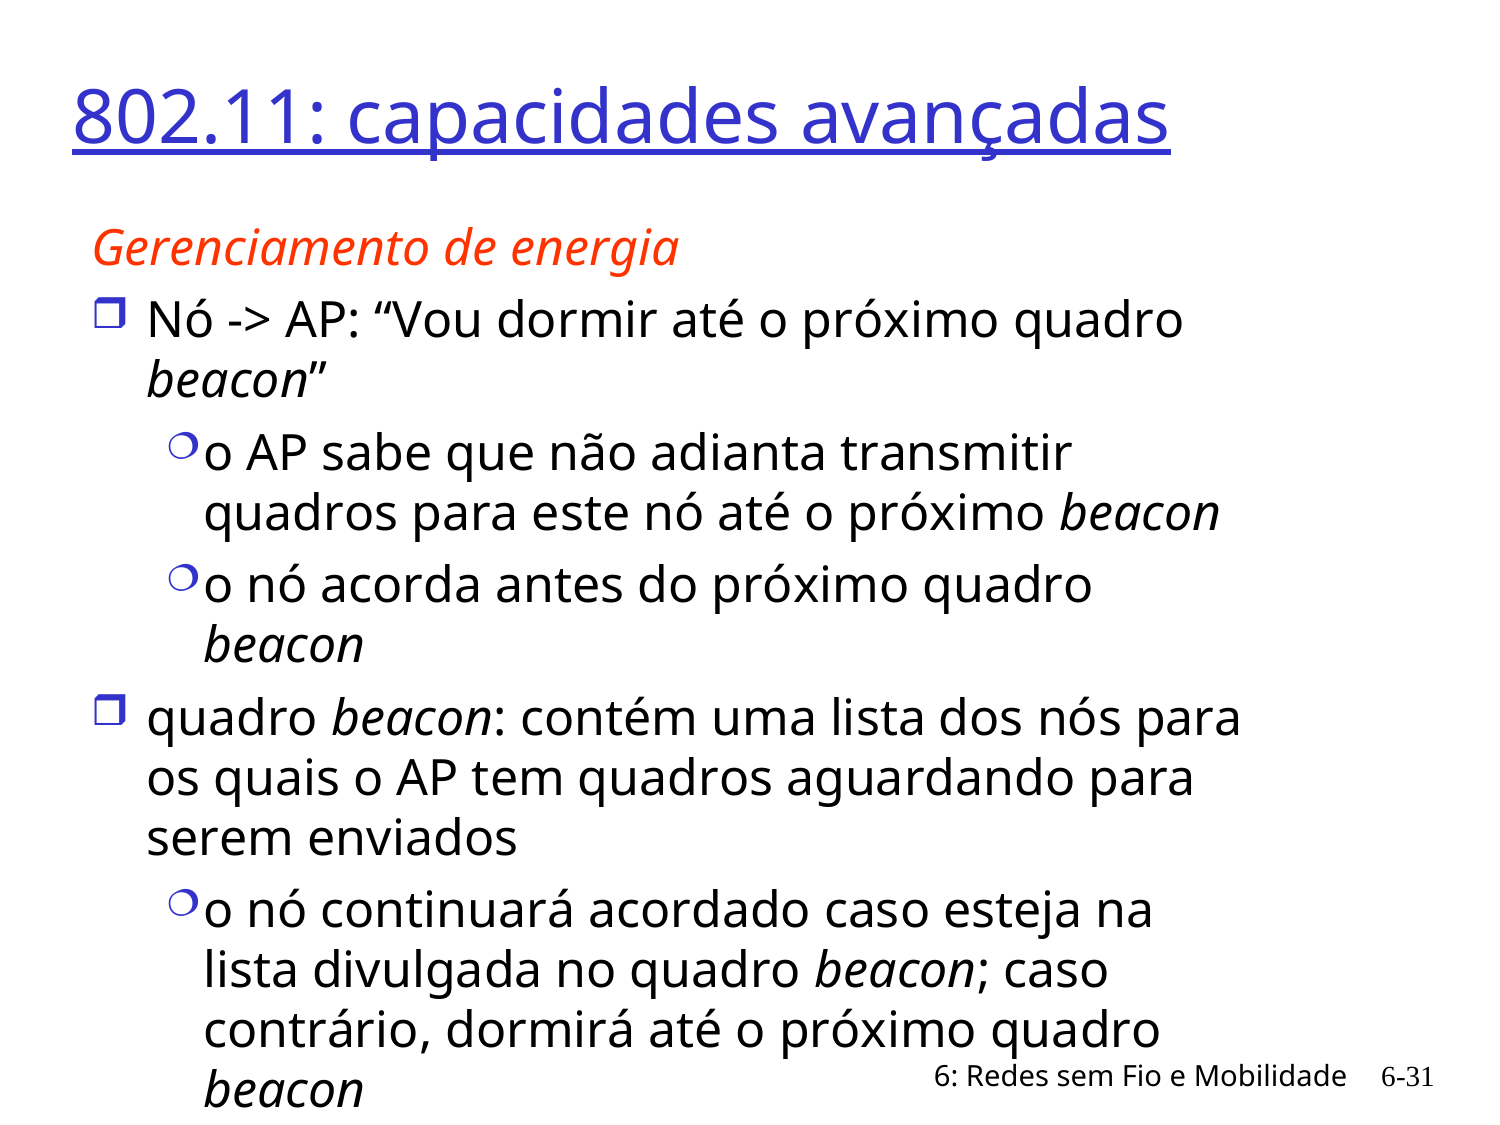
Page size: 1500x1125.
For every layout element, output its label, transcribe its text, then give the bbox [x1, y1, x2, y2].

text_box 6-<number> [1339, 1050, 1451, 1125]
text_box Gerenciamento de energia Nó -> AP: “Vou dormir até o próximo quadro beacon” o AP sabe que não adianta transmitir quadros para este nó até o próximo beacon o nó acorda antes do próximo quadro beacon quadro beacon: contém uma lista dos nós para os quais o AP tem quadros aguardando para serem enviados o nó continuará acordado caso esteja na lista divulgada no quadro beacon; caso contrário, dormirá até o próximo quadro beacon [75, 207, 1278, 971]
text_box 6: Redes sem Fio e Mobilidade [728, 1050, 1339, 1125]
text_box 802.11: capacidades avançadas [57, 45, 1333, 183]
